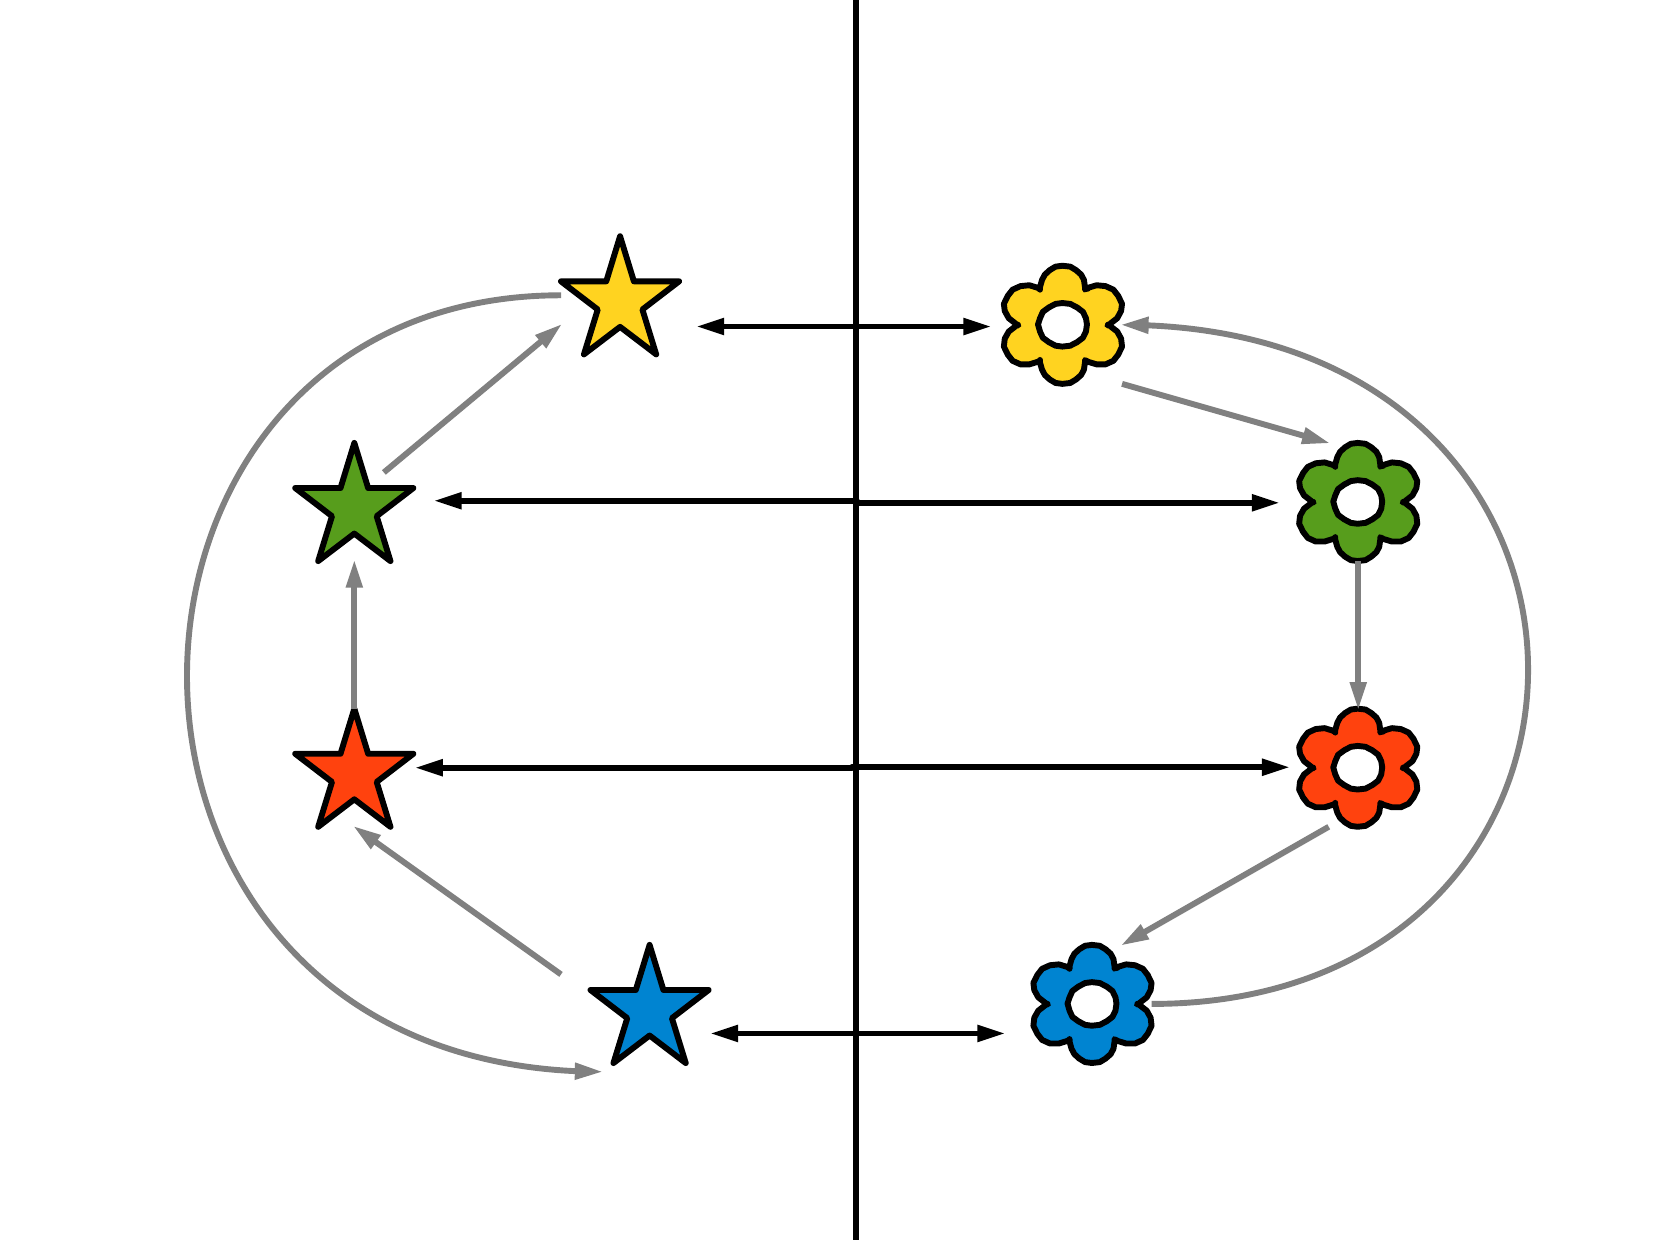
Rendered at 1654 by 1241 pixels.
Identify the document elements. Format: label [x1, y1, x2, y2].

text_box [1033, 944, 1152, 1063]
text_box [295, 442, 414, 562]
text_box [1003, 265, 1123, 384]
text_box [560, 236, 680, 355]
text_box [590, 944, 709, 1064]
text_box [1299, 442, 1418, 561]
text_box [295, 709, 414, 827]
text_box [1299, 708, 1418, 827]
